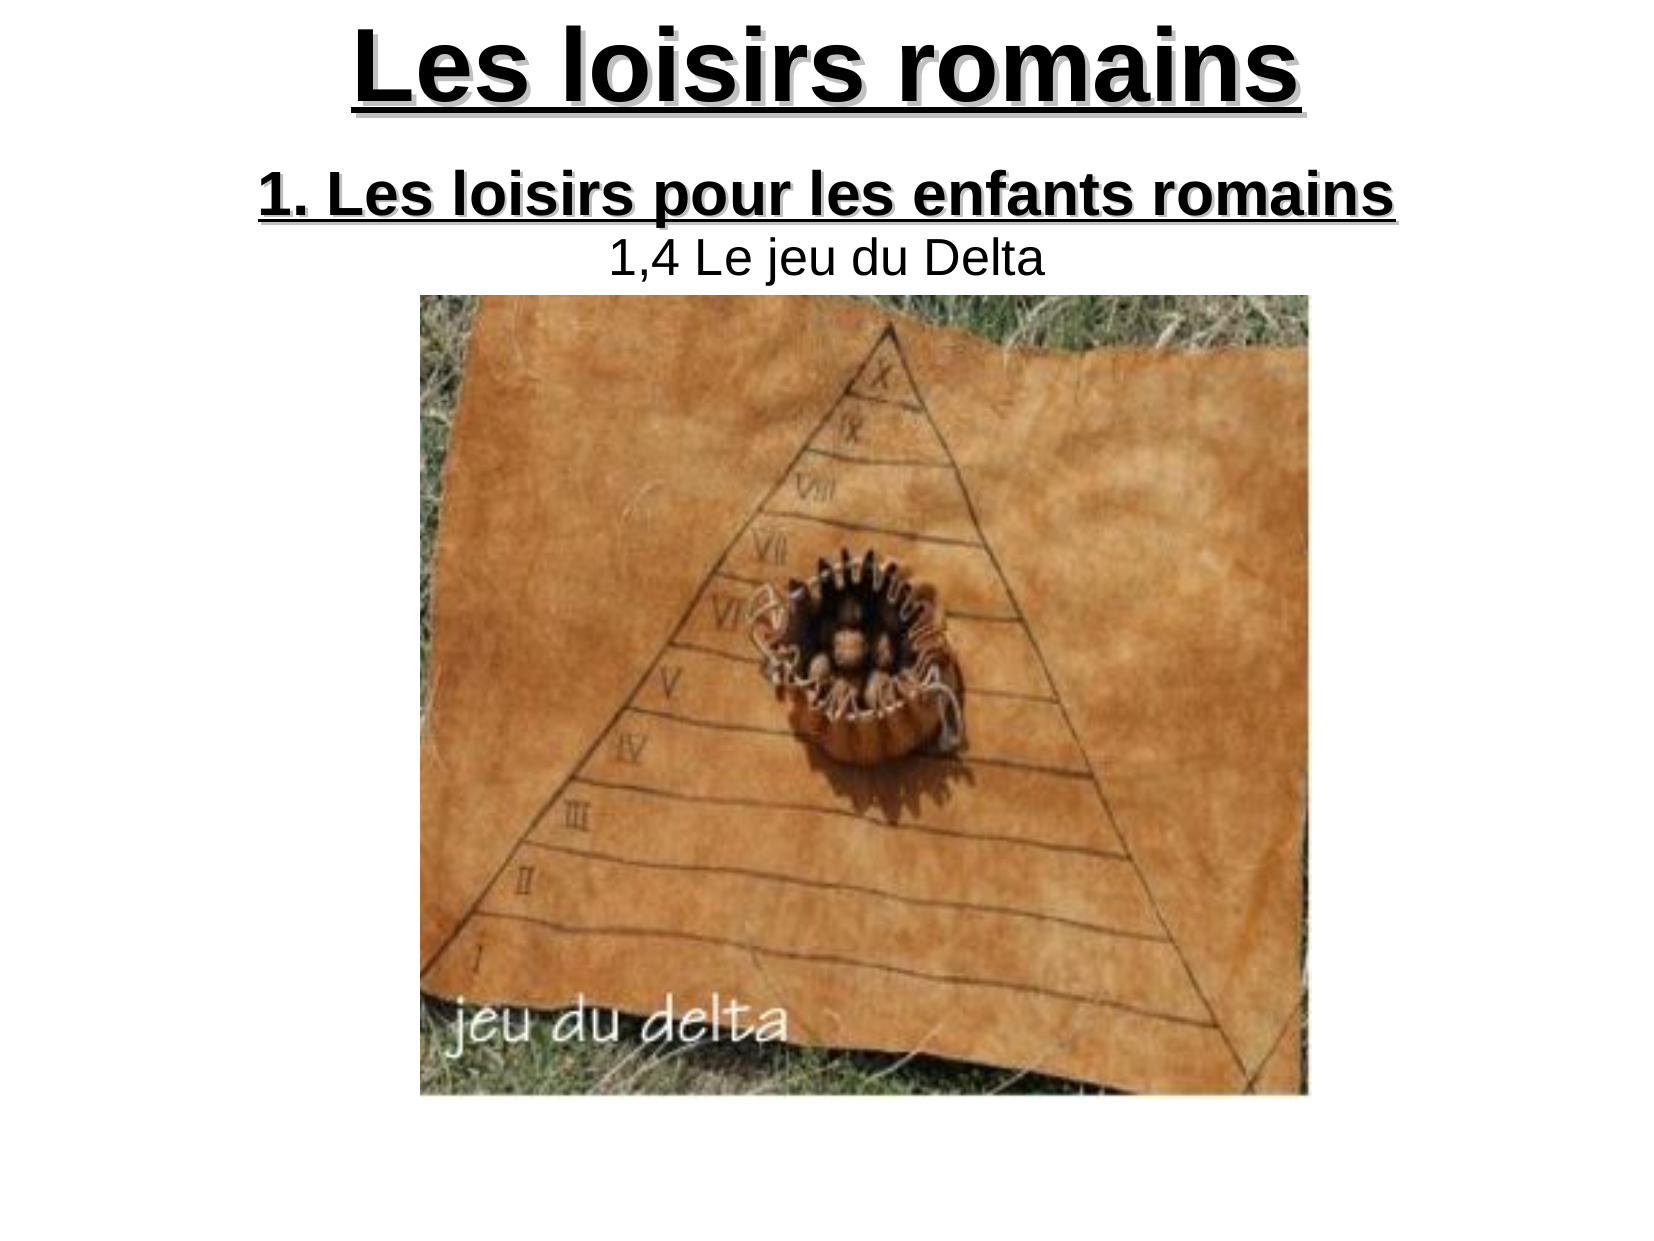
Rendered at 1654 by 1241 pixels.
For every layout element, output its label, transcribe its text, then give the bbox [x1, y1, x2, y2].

picture [420, 295, 1312, 1099]
text_box Les loisirs romains 1. Les loisirs pour les enfants romains 1,4 Le jeu du Delta [0, 0, 1654, 294]
